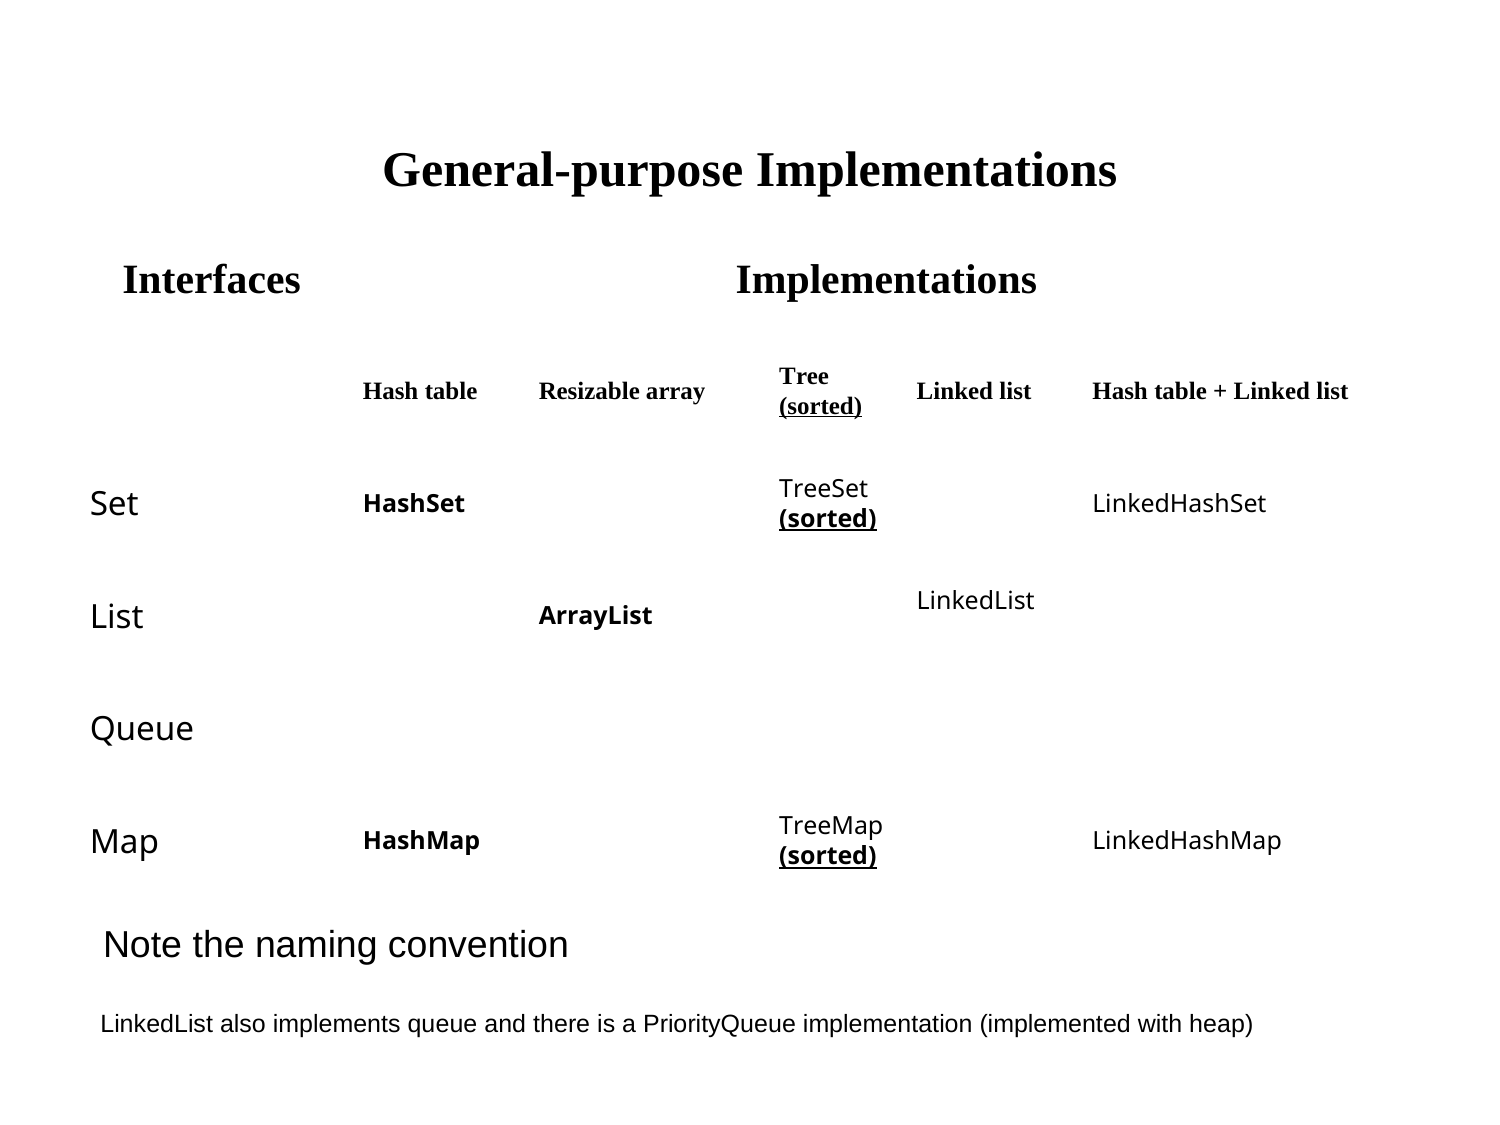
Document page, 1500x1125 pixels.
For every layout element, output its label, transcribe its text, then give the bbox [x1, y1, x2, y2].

table_cell Hash table + Linked list [1078, 333, 1425, 446]
table_cell [764, 671, 902, 784]
table_cell LinkedHashMap [1078, 784, 1425, 896]
table_cell [75, 333, 348, 446]
table_cell Resizable array [524, 333, 764, 446]
table_cell [902, 671, 1078, 784]
table_cell Tree (sorted) [764, 333, 902, 446]
text_box Note the naming convention [88, 912, 584, 973]
table_cell Linked list [902, 333, 1078, 446]
table_cell TreeSet (sorted) [764, 446, 902, 559]
table_cell [348, 671, 524, 784]
table_cell [1078, 671, 1425, 784]
table_header General-purpose Implementations [75, 112, 1425, 221]
table_cell [524, 784, 764, 896]
table_cell [902, 446, 1078, 559]
table_cell Set [75, 446, 348, 559]
table_cell LinkedList [902, 559, 1078, 671]
table_cell [1078, 559, 1425, 671]
table_cell Interfaces [75, 221, 348, 333]
table_cell Map [75, 784, 348, 896]
table_cell [524, 671, 764, 784]
table_cell Implementations [348, 221, 1425, 333]
table_cell HashMap [348, 784, 524, 896]
table_cell Hash table [348, 333, 524, 446]
text_box LinkedList also implements queue and there is a PriorityQueue implementation (implemented with heap) [85, 999, 1272, 1045]
table_cell TreeMap (sorted) [764, 784, 902, 896]
table_cell ArrayList [524, 559, 764, 671]
table_cell List [75, 559, 348, 671]
table_cell [764, 559, 902, 671]
table_cell [524, 446, 764, 559]
table_cell LinkedHashSet [1078, 446, 1425, 559]
table_cell Queue [75, 671, 348, 784]
table_cell HashSet [348, 446, 524, 559]
table_cell [902, 784, 1078, 896]
table_cell [348, 559, 524, 671]
